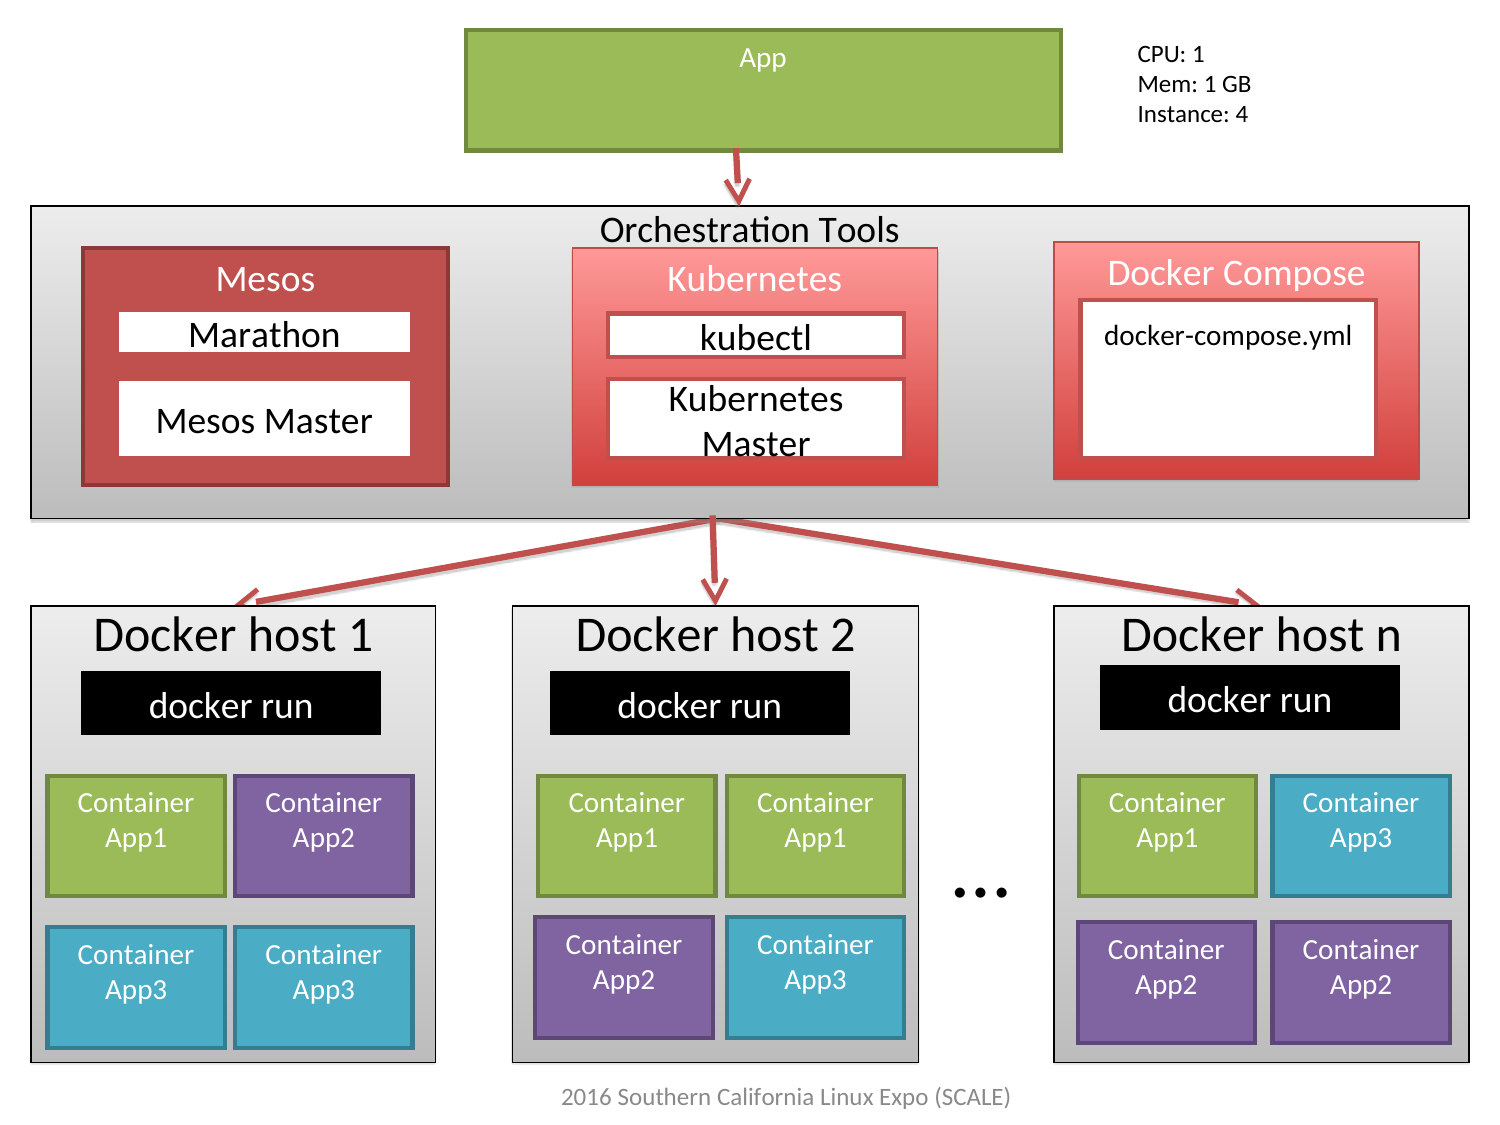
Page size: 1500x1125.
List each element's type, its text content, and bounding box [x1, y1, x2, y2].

text_box Container App2 [235, 775, 413, 897]
text_box 2016 Southern California Linux Expo (SCALE) [512, 1065, 1067, 1125]
text_box docker run [1102, 667, 1398, 729]
text_box Container App1 [538, 775, 716, 897]
text_box docker run [551, 672, 848, 734]
text_box docker run [83, 672, 380, 734]
text_box Docker host n [1054, 605, 1469, 1063]
text_box kubectl [608, 313, 905, 358]
text_box Docker host 1 [31, 605, 436, 1063]
text_box Container App1 [726, 775, 905, 897]
text_box Mesos Master [116, 379, 413, 459]
text_box Kubernetes [572, 247, 938, 486]
text_box Container App2 [1077, 922, 1255, 1043]
text_box … [937, 806, 1021, 922]
text_box Container App2 [1272, 922, 1450, 1043]
text_box Container App3 [47, 927, 225, 1048]
text_box Marathon [116, 310, 413, 355]
text_box Mesos [83, 247, 449, 486]
text_box Docker Compose [1054, 241, 1420, 480]
text_box Container App3 [235, 927, 413, 1048]
text_box Container App1 [1078, 775, 1257, 897]
text_box Container App3 [726, 917, 905, 1038]
text_box Container App3 [1272, 775, 1450, 897]
text_box Docker host 2 [512, 605, 919, 1063]
text_box Orchestration Tools [31, 206, 1469, 519]
text_box Container App2 [535, 917, 713, 1038]
text_box CPU: 1 Mem: 1 GB Instance: 4 [1122, 30, 1377, 136]
text_box docker-compose.yml [1080, 299, 1377, 459]
text_box Container App1 [47, 775, 225, 897]
text_box App [465, 30, 1061, 151]
text_box Kubernetes Master [608, 379, 905, 459]
